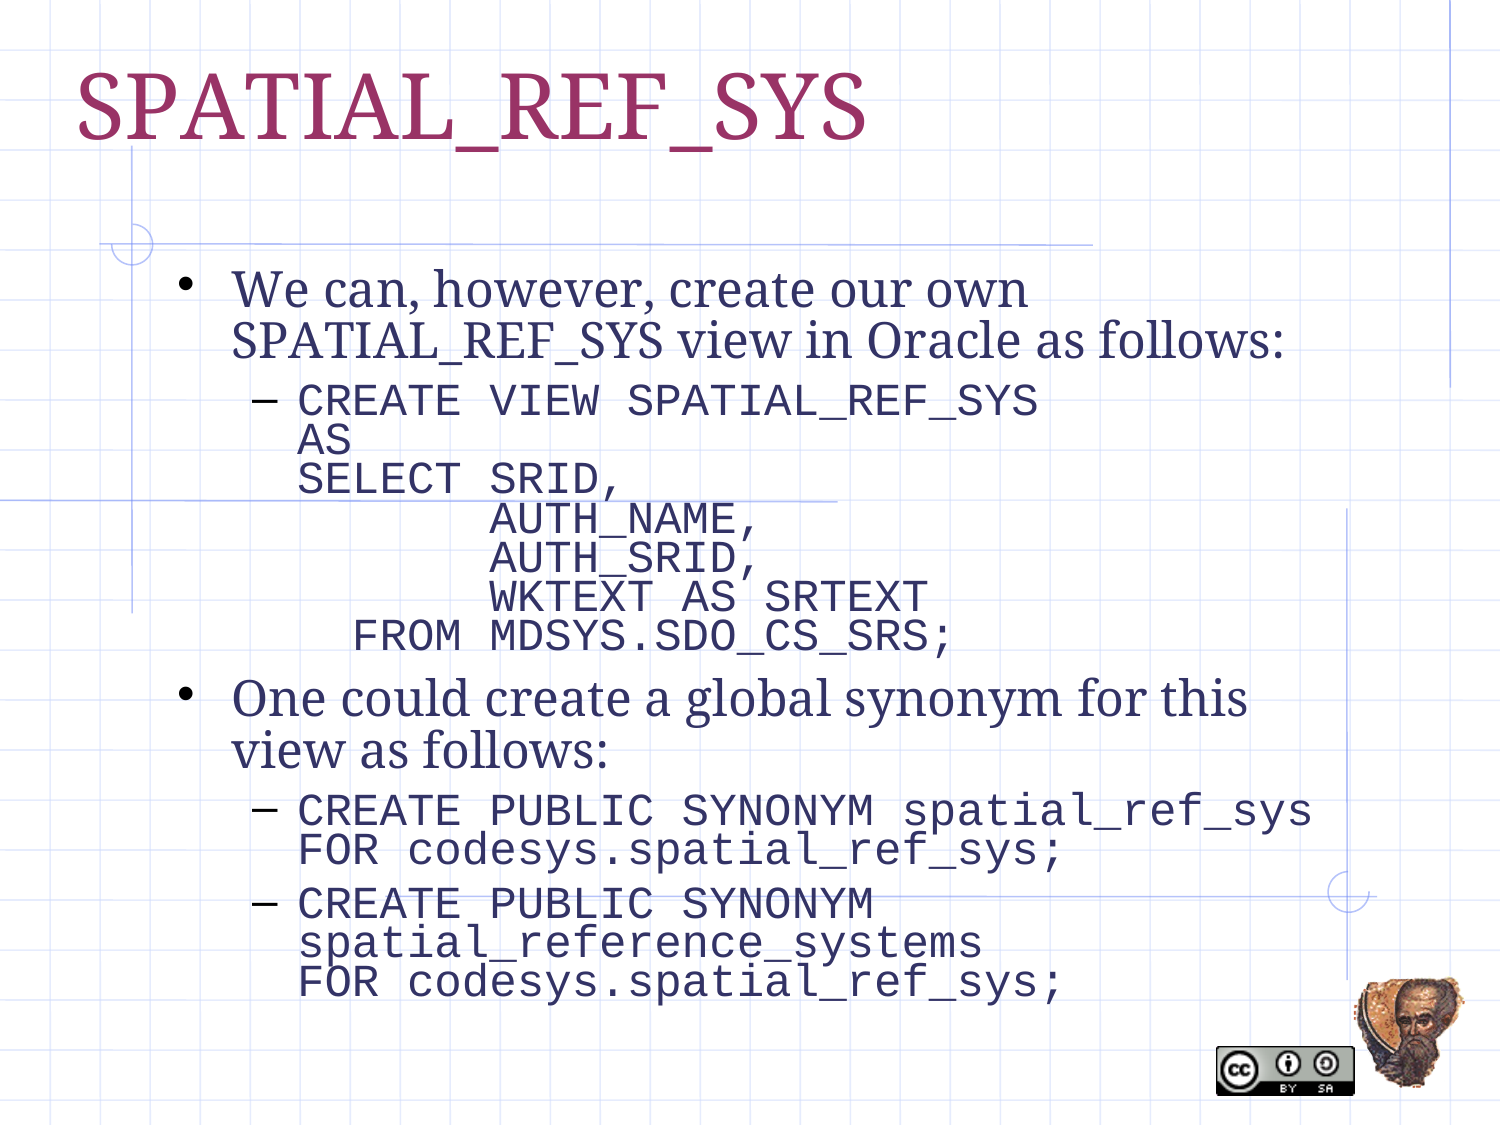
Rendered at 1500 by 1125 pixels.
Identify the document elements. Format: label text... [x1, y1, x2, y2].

list We can, however, create our own SPATIAL_REF_SYS view in Oracle as follows: CREATE VIEW SPATIAL_REF_SYS AS SELECT SRID, AUTH_NAME, AUTH_SRID, WKTEXT AS SRTEXT FROM MDSYS.SDO_CS_SRS; One could create a global synonym for this view as follows: CREATE PUBLIC SYNONYM spatial_ref_sys FOR codesys.spatial_ref_sys; CREATE PUBLIC SYNONYM spatial_reference_systems FOR codesys.spatial_ref_sys; [177, 265, 1341, 1034]
picture [1216, 976, 1465, 1096]
title SPATIAL_REF_SYS [74, 45, 1424, 177]
